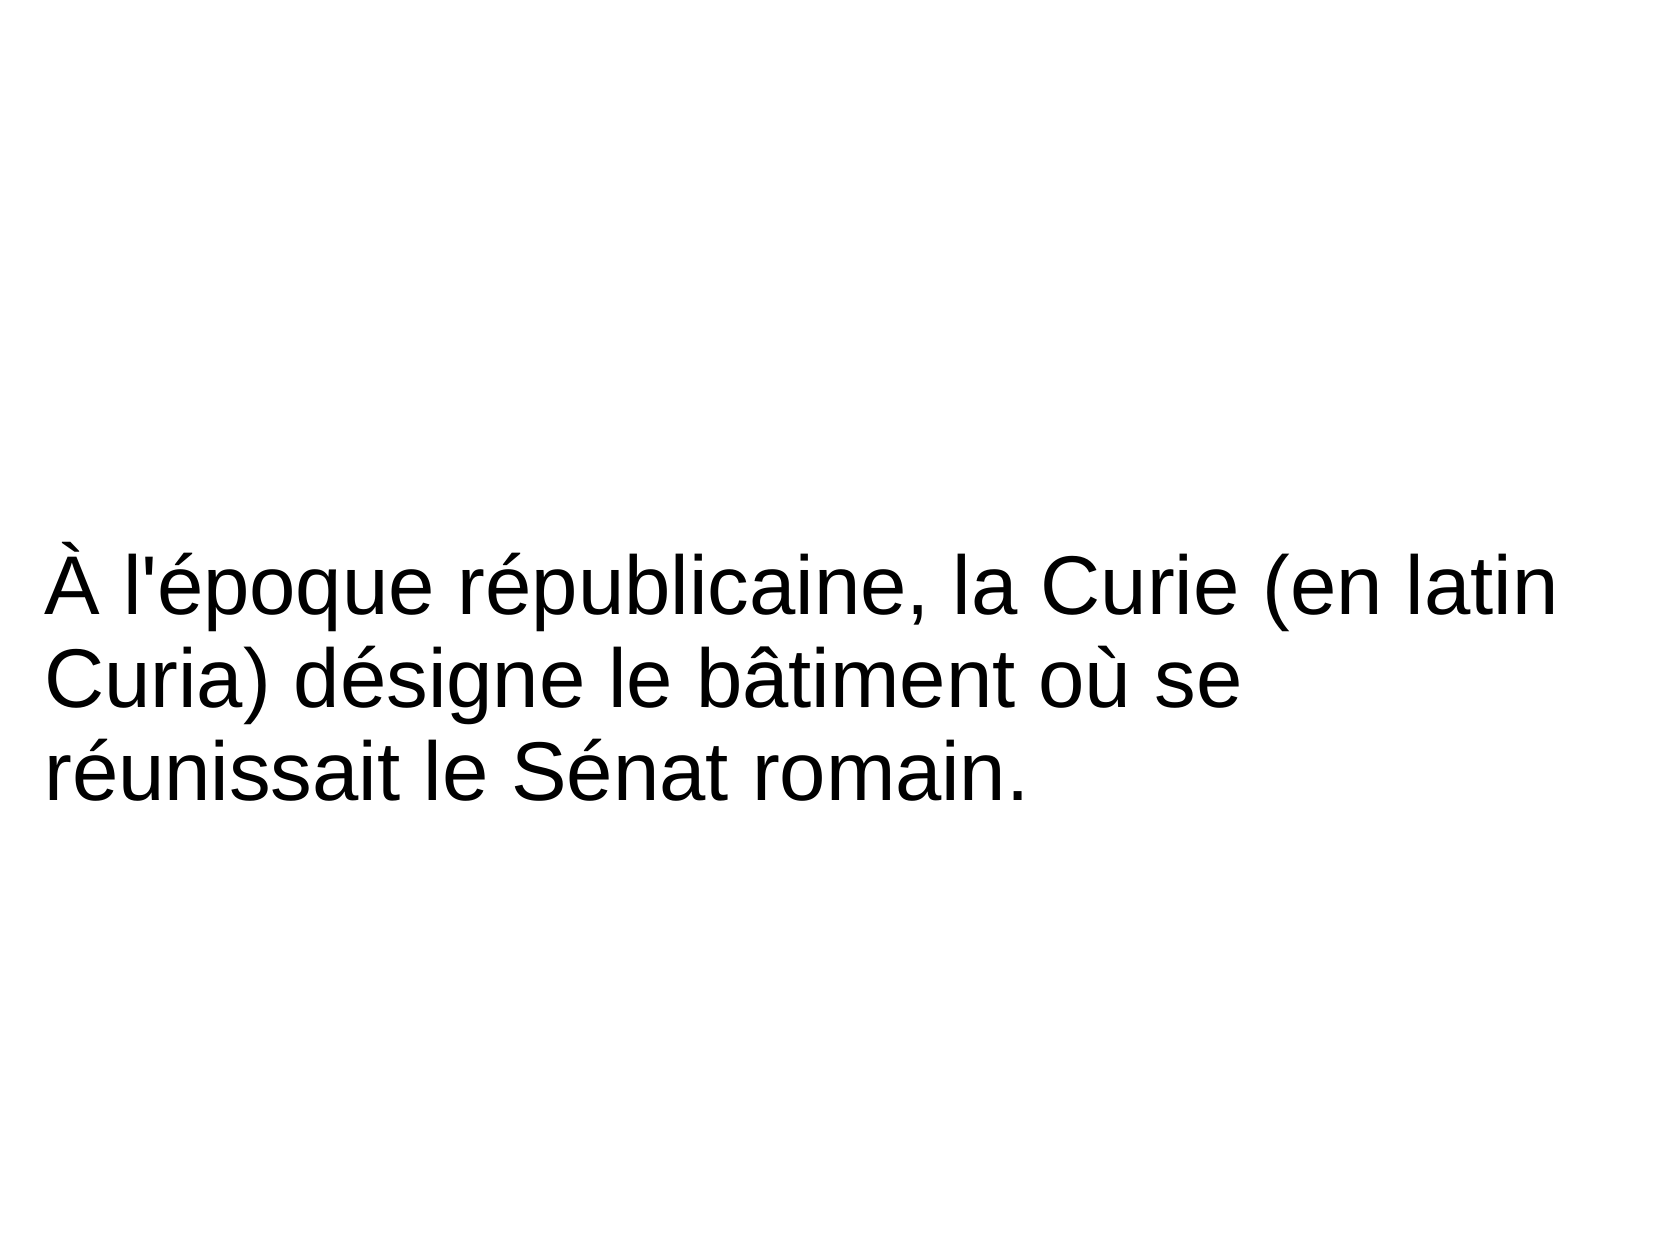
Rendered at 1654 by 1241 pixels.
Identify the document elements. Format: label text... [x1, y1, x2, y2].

text_box À l'époque républicaine, la Curie (en latin Curia) désigne le bâtiment où se réunissait le Sénat romain. [29, 531, 1607, 826]
